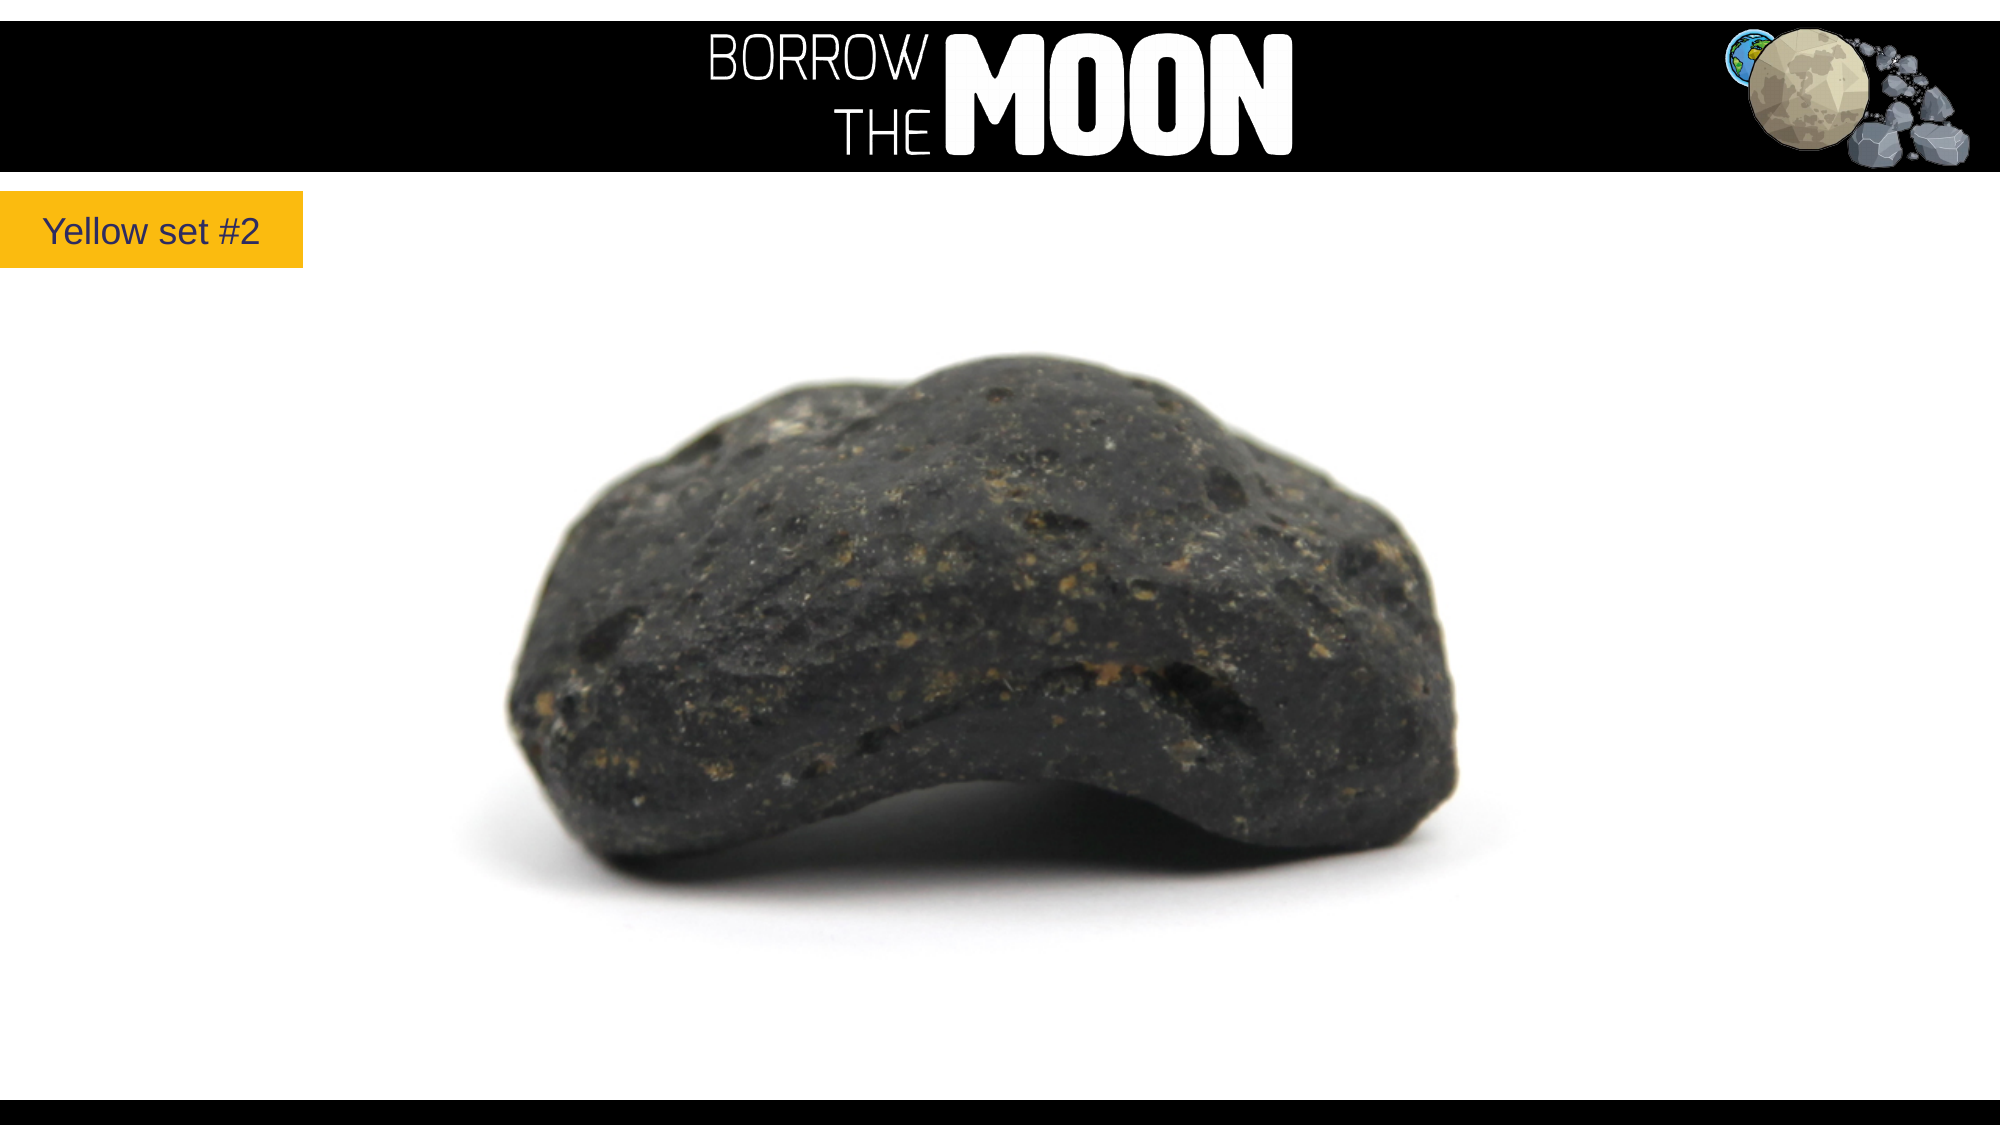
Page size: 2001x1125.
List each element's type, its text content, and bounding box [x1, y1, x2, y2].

picture [337, 190, 1663, 1074]
text_box Yellow set #2 [0, 191, 303, 268]
